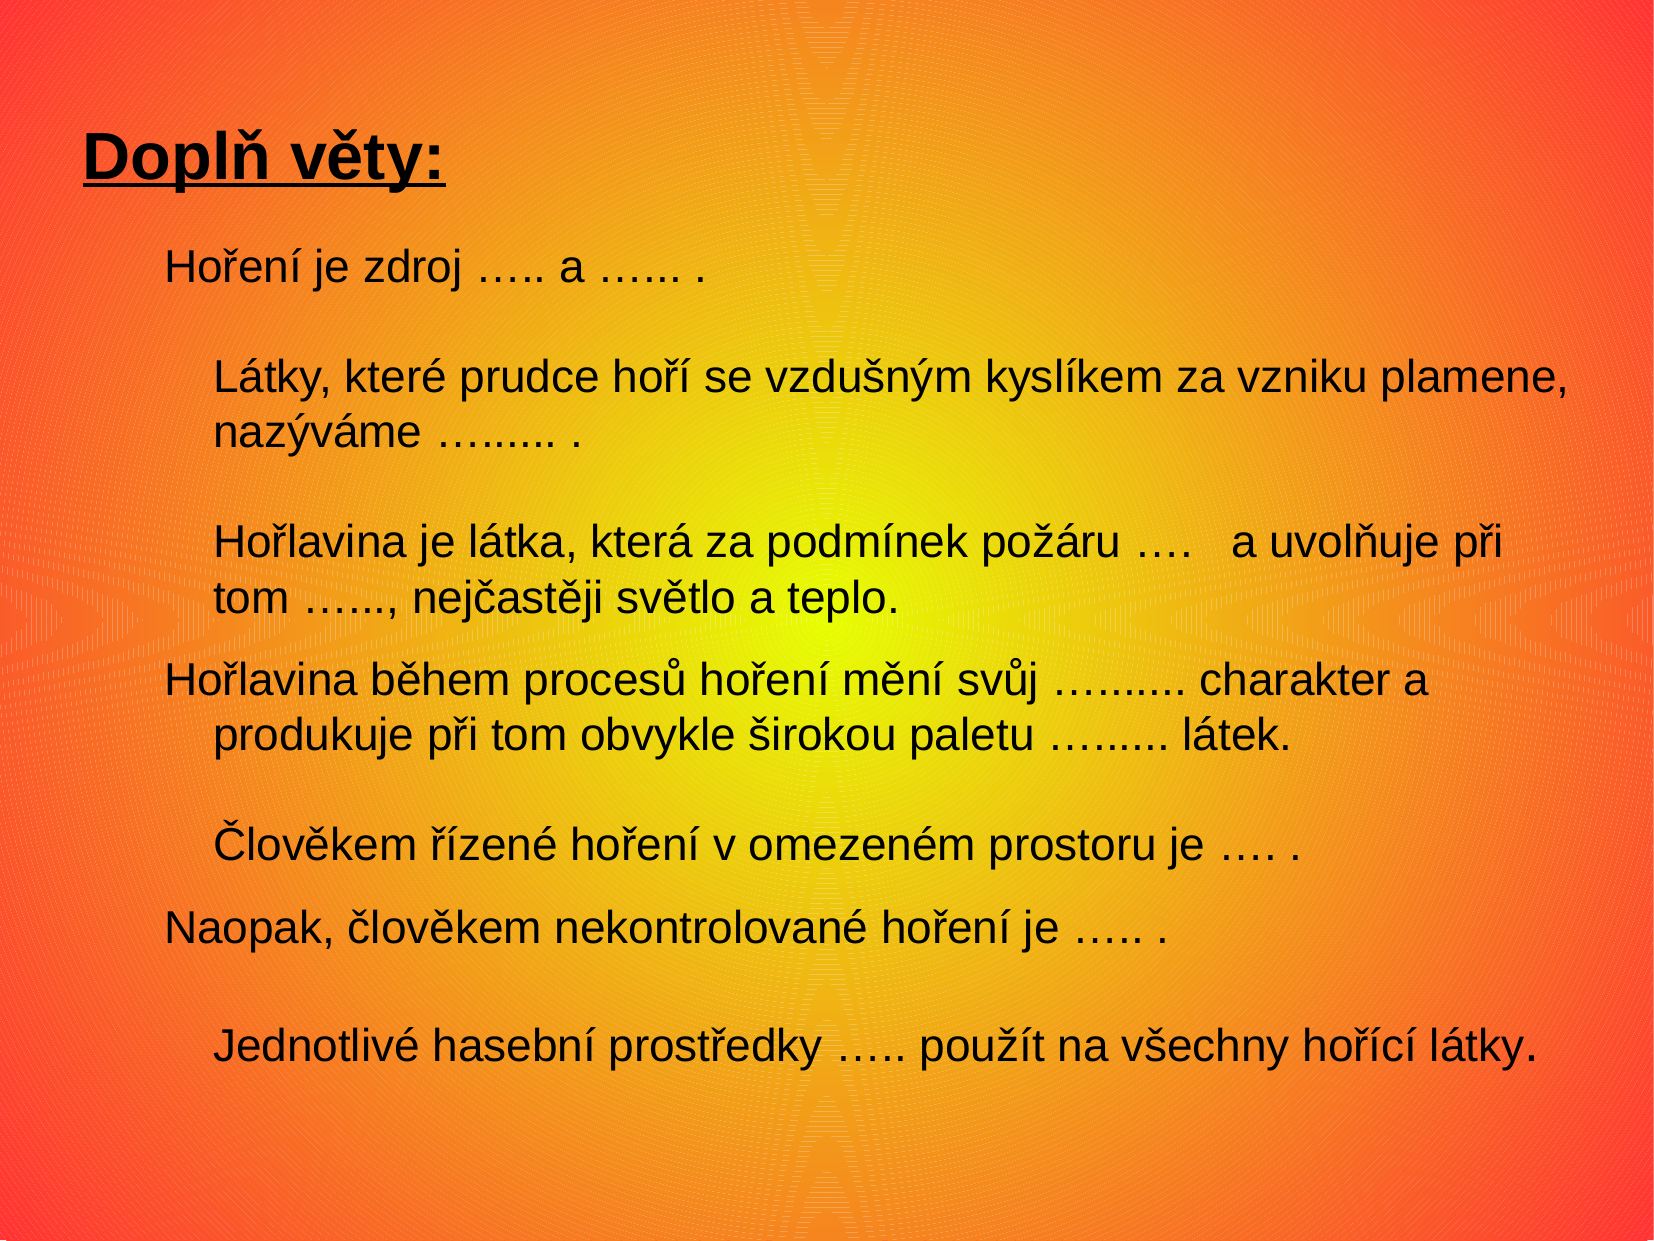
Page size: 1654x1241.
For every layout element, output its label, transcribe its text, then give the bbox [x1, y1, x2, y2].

title Doplň věty: [82, 49, 1571, 236]
list Hoření je zdroj ….. a …... . Látky, které prudce hoří se vzdušným kyslíkem za vzniku plamene, nazýváme …...... . Hořlavina je látka, která za podmínek požáru …. a uvolňuje při tom …..., nejčastěji světlo a teplo. Hořlavina během procesů hoření mění svůj …....... charakter a produkuje při tom obvykle širokou paletu …...... látek. Člověkem řízené hoření v omezeném prostoru je …. . Naopak, člověkem nekontrolované hoření je ….. . Jednotlivé hasební prostředky ….. použít na všechny hořící látky. [82, 236, 1571, 1241]
